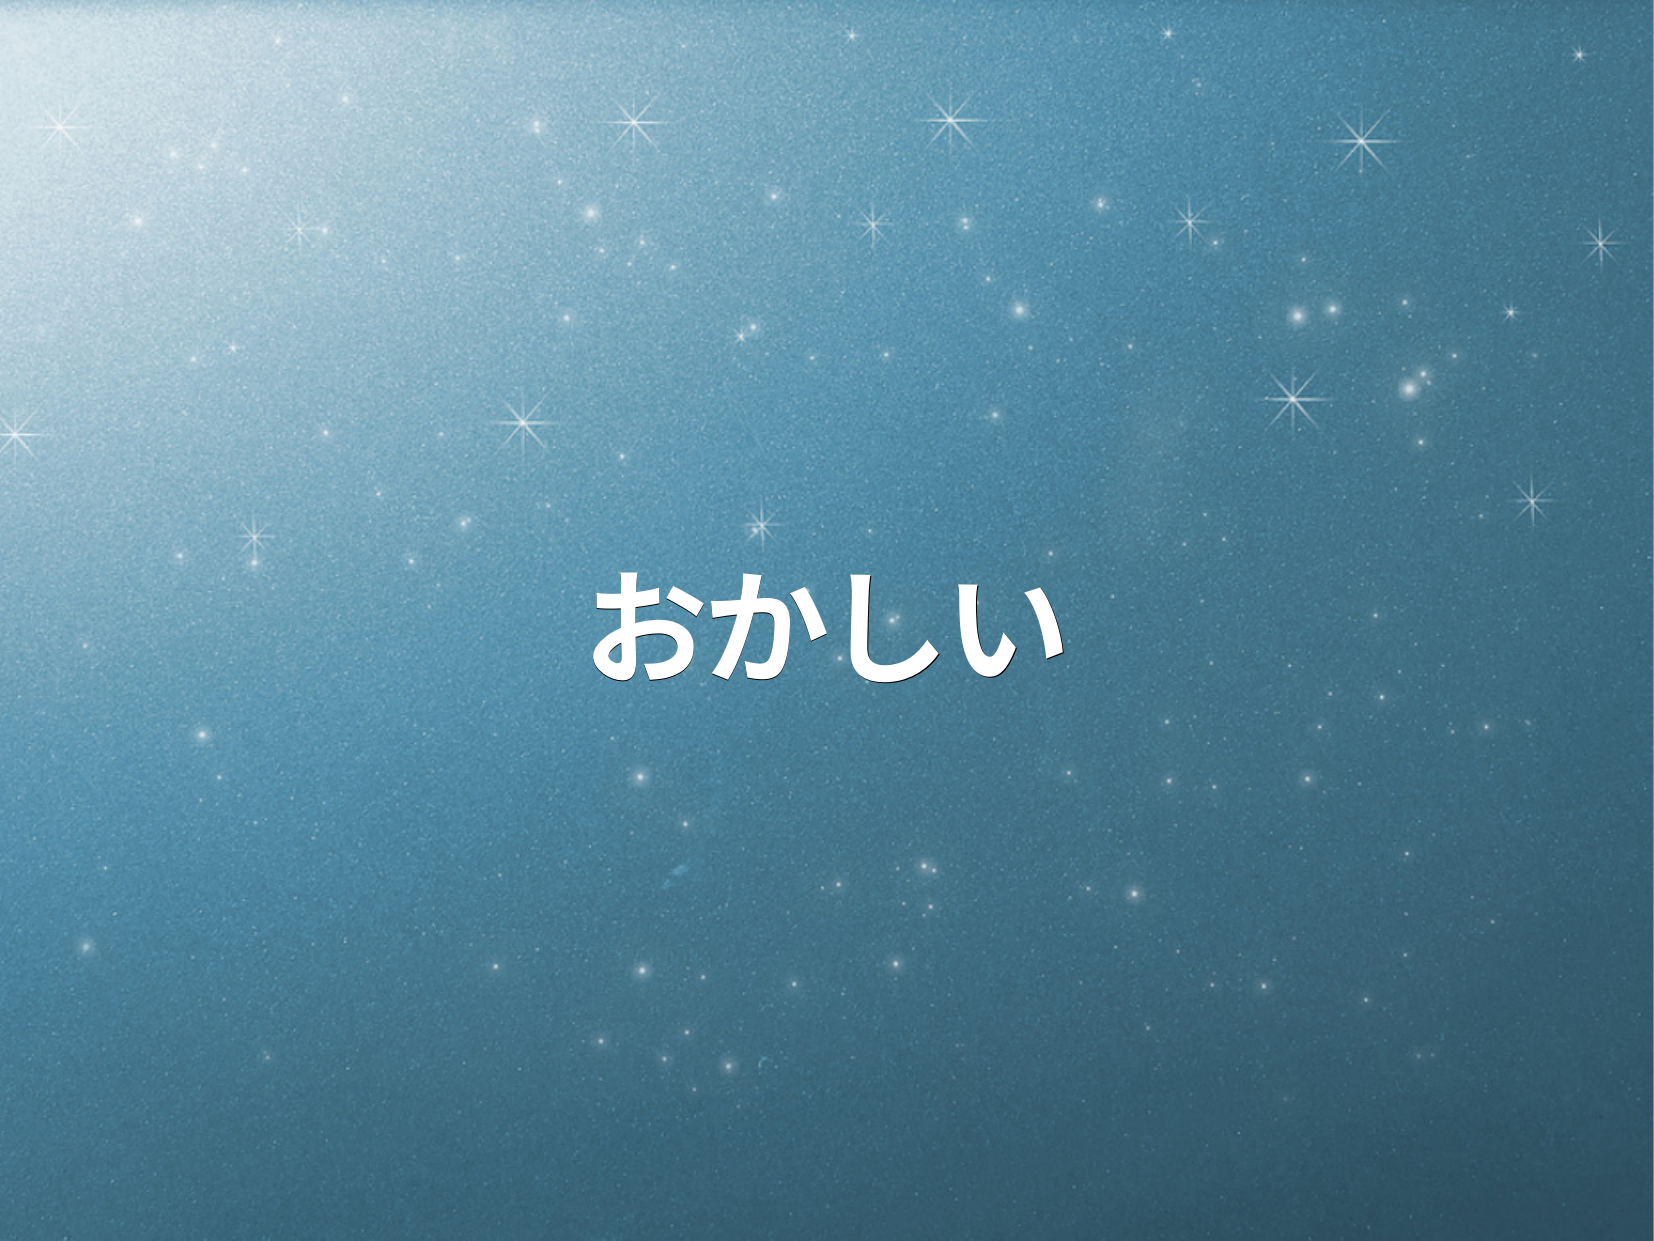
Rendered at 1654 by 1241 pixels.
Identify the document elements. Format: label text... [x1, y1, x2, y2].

picture [0, 0, 1654, 1241]
title おかしい [82, 516, 1571, 724]
